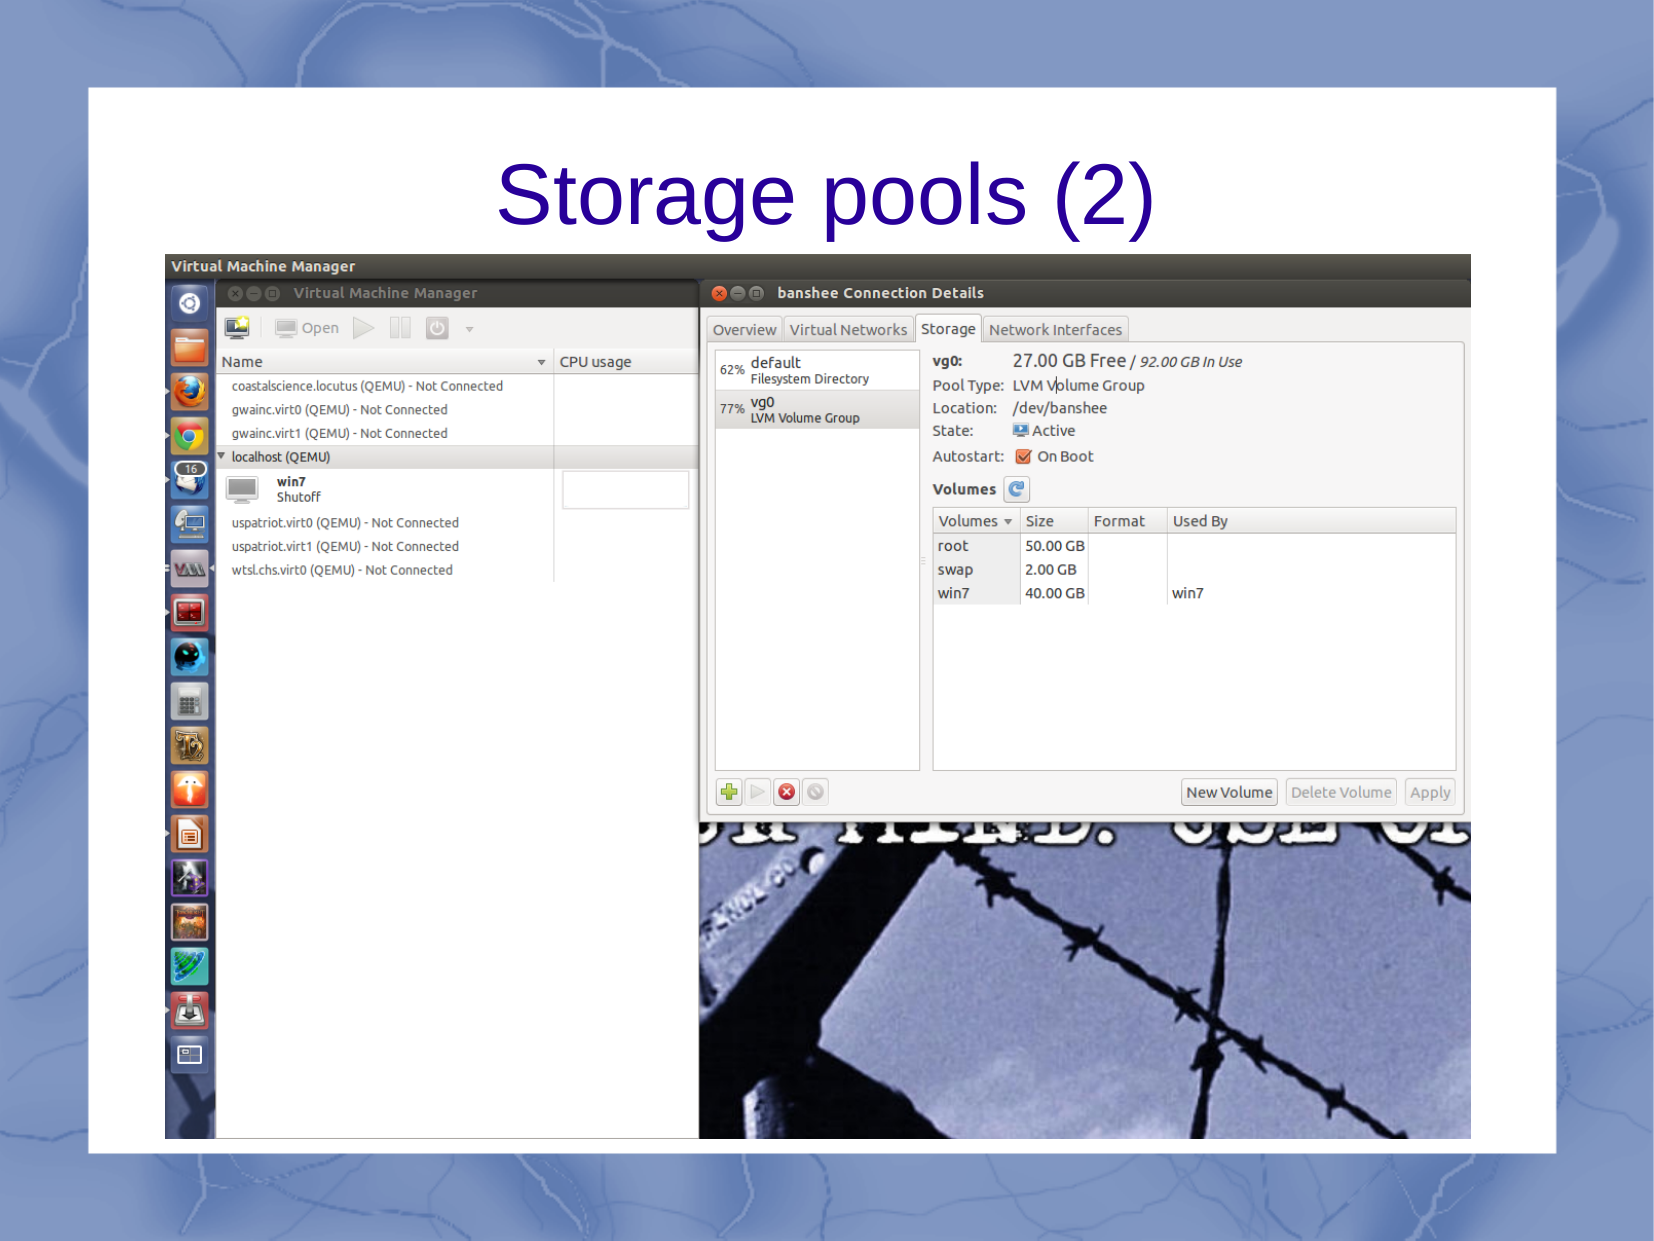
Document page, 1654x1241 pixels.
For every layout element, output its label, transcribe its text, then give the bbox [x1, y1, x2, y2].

title Storage pools (2) [118, 90, 1536, 298]
picture [0, 0, 1654, 1241]
